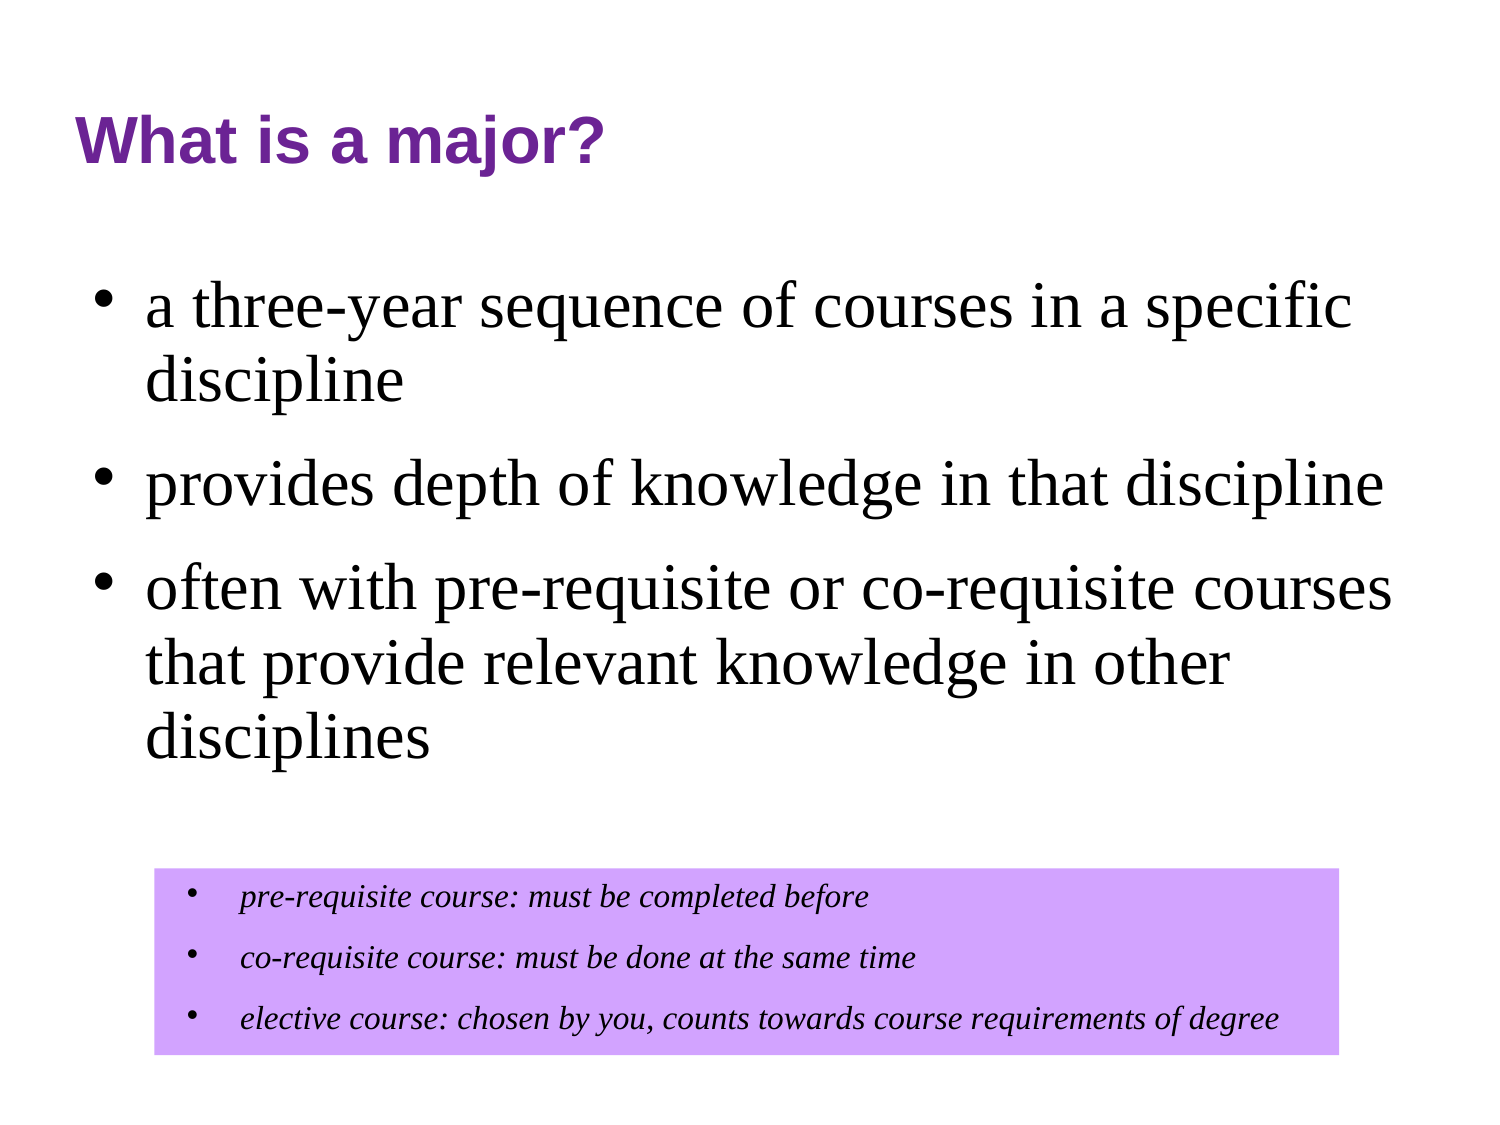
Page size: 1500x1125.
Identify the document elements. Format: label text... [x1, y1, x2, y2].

title What is a major? [75, 44, 1426, 233]
text_box pre-requisite course: must be completed before co-requisite course: must be done at the same time elective course: chosen by you, counts towards course requirements of degree [154, 868, 1340, 1056]
list a three-year sequence of courses in a specific discipline provides depth of knowledge in that discipline often with pre-requisite or co-requisite courses that provide relevant knowledge in other disciplines [75, 263, 1426, 916]
